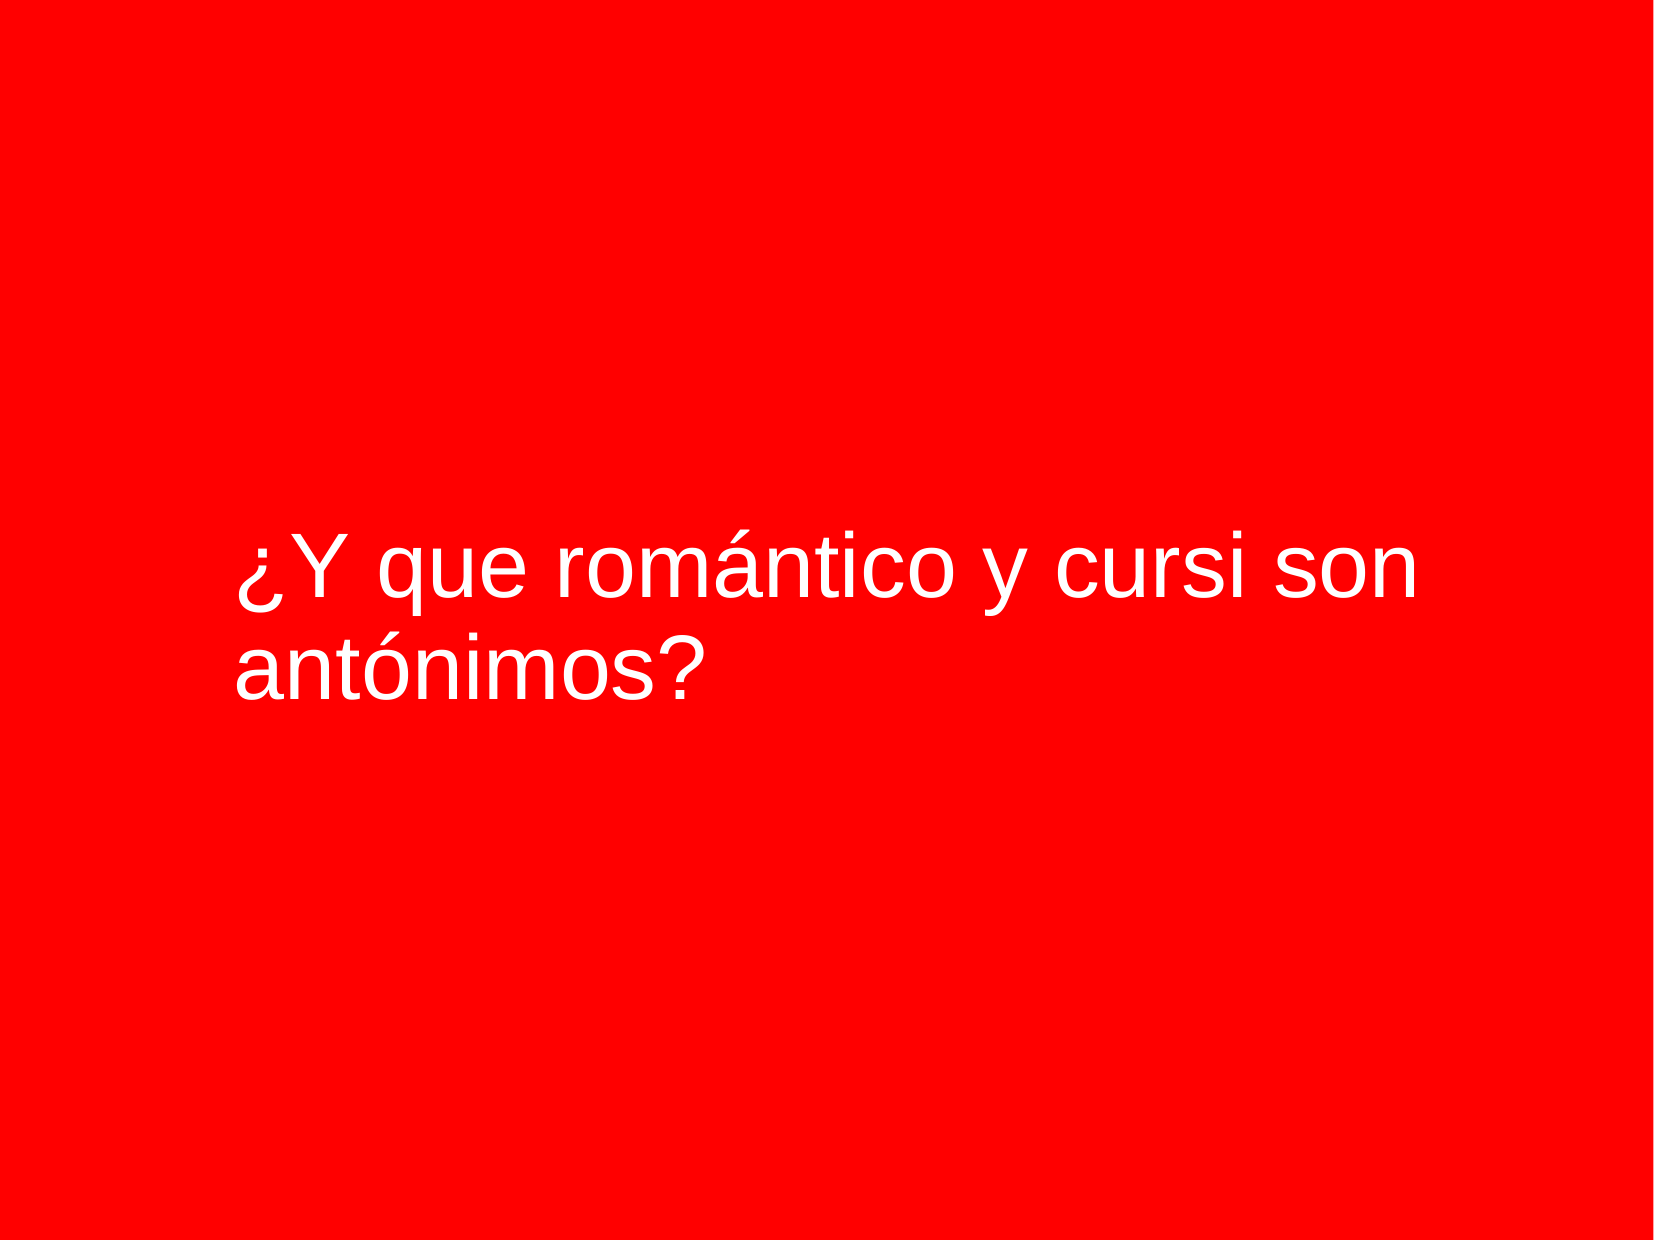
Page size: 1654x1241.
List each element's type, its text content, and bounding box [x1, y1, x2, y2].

text_box ¿Y que romántico y cursi son antónimos? [219, 507, 1438, 728]
